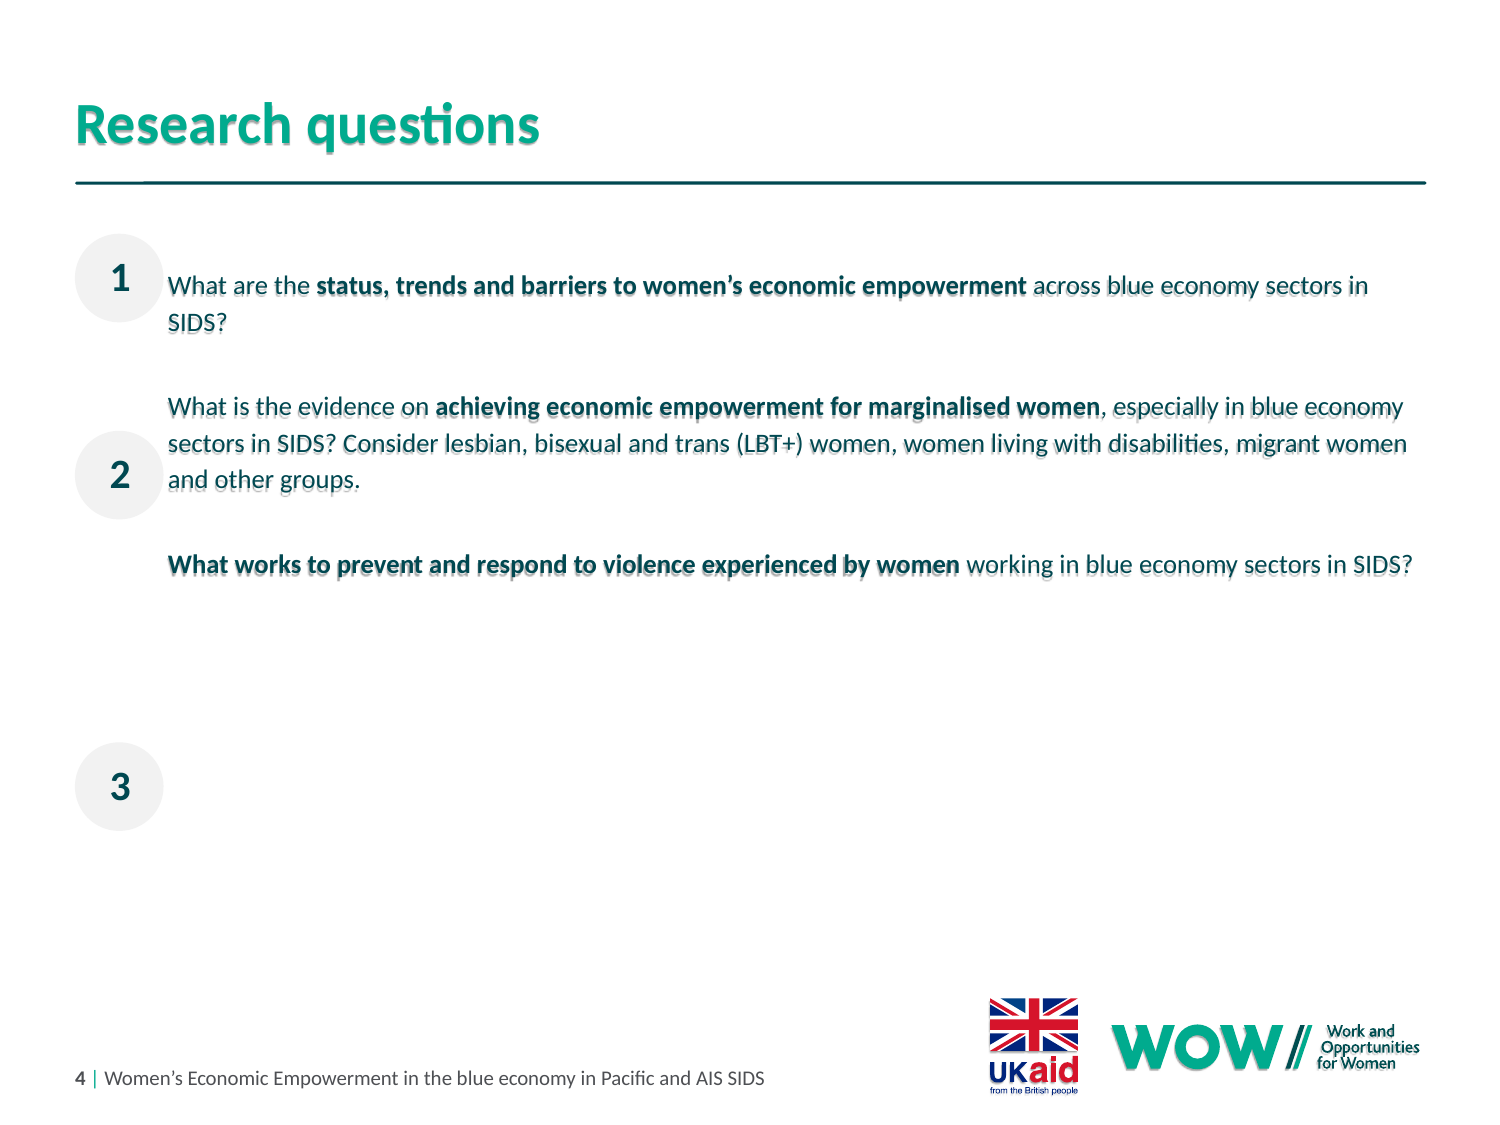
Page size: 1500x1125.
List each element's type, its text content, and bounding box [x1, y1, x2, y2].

text_box 2 [91, 446, 149, 498]
text_box [74, 430, 164, 520]
list What are the status, trends and barriers to women’s economic empowerment across blue economy sectors in SIDS? What is the evidence on achieving economic empowerment for marginalised women, especially in blue economy sectors in SIDS? Consider lesbian, bisexual and trans (LBT+) women, women living with disabilities, migrant women and other groups. What works to prevent and respond to violence experienced by women working in blue economy sectors in SIDS? [125, 244, 1342, 929]
text_box 4 | Women’s Economic Empowerment in the blue economy in Pacific and AIS SIDS [75, 1032, 852, 1093]
text_box 3 [91, 758, 149, 809]
text_box [74, 742, 164, 831]
text_box 1 [91, 249, 149, 301]
title Research questions [75, 49, 1425, 163]
text_box [74, 233, 164, 323]
